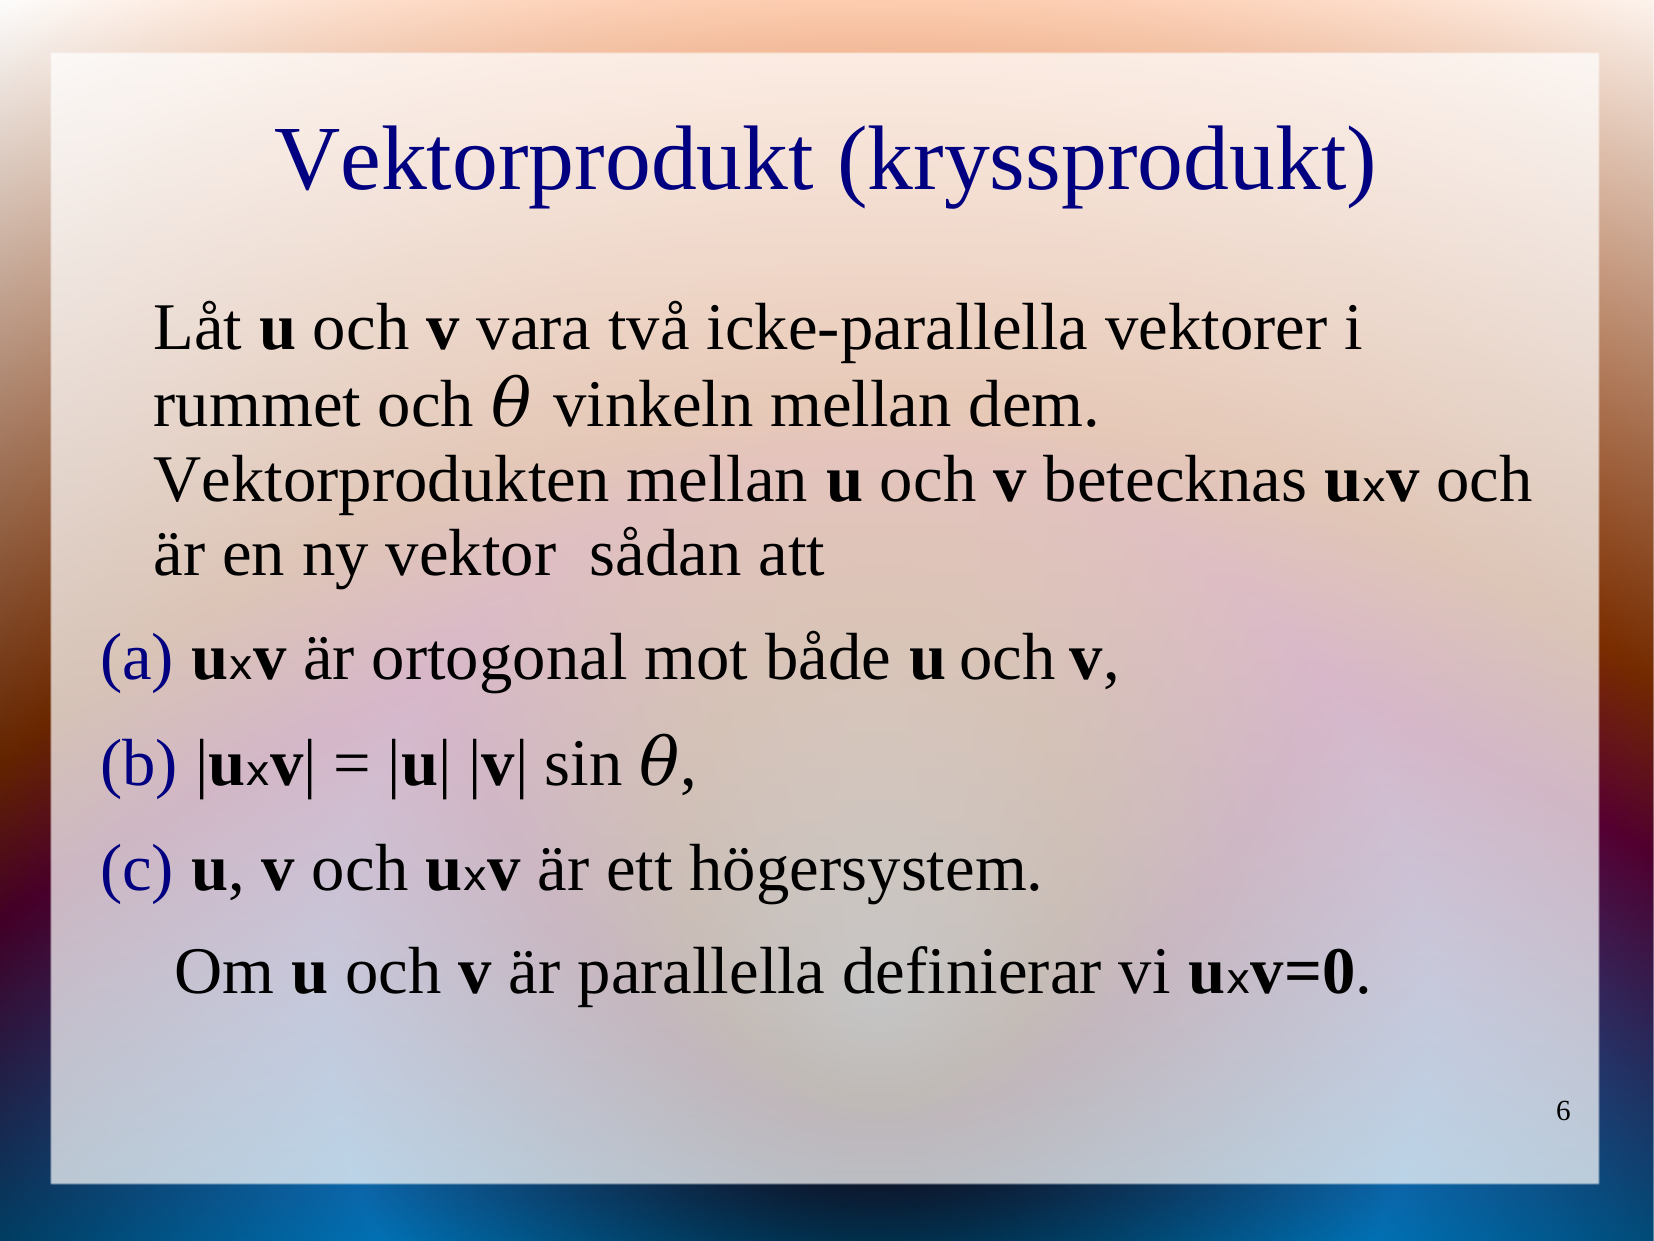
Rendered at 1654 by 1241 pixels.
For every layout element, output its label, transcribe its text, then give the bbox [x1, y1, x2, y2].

picture [0, 0, 1654, 1241]
title Vektorprodukt (kryssprodukt) [82, 55, 1571, 263]
list Låt u och v vara två icke-parallella vektorer i rummet och θ vinkeln mellan dem. Vektorprodukten mellan u och v betecknas uⅹv och är en ny vektor sådan att uⅹv är ortogonal mot både u och v, |uⅹv| = |u| |v| sin θ, u, v och uⅹv är ett högersystem. Om u och v är parallella definierar vi uⅹv=0. [82, 290, 1571, 1109]
